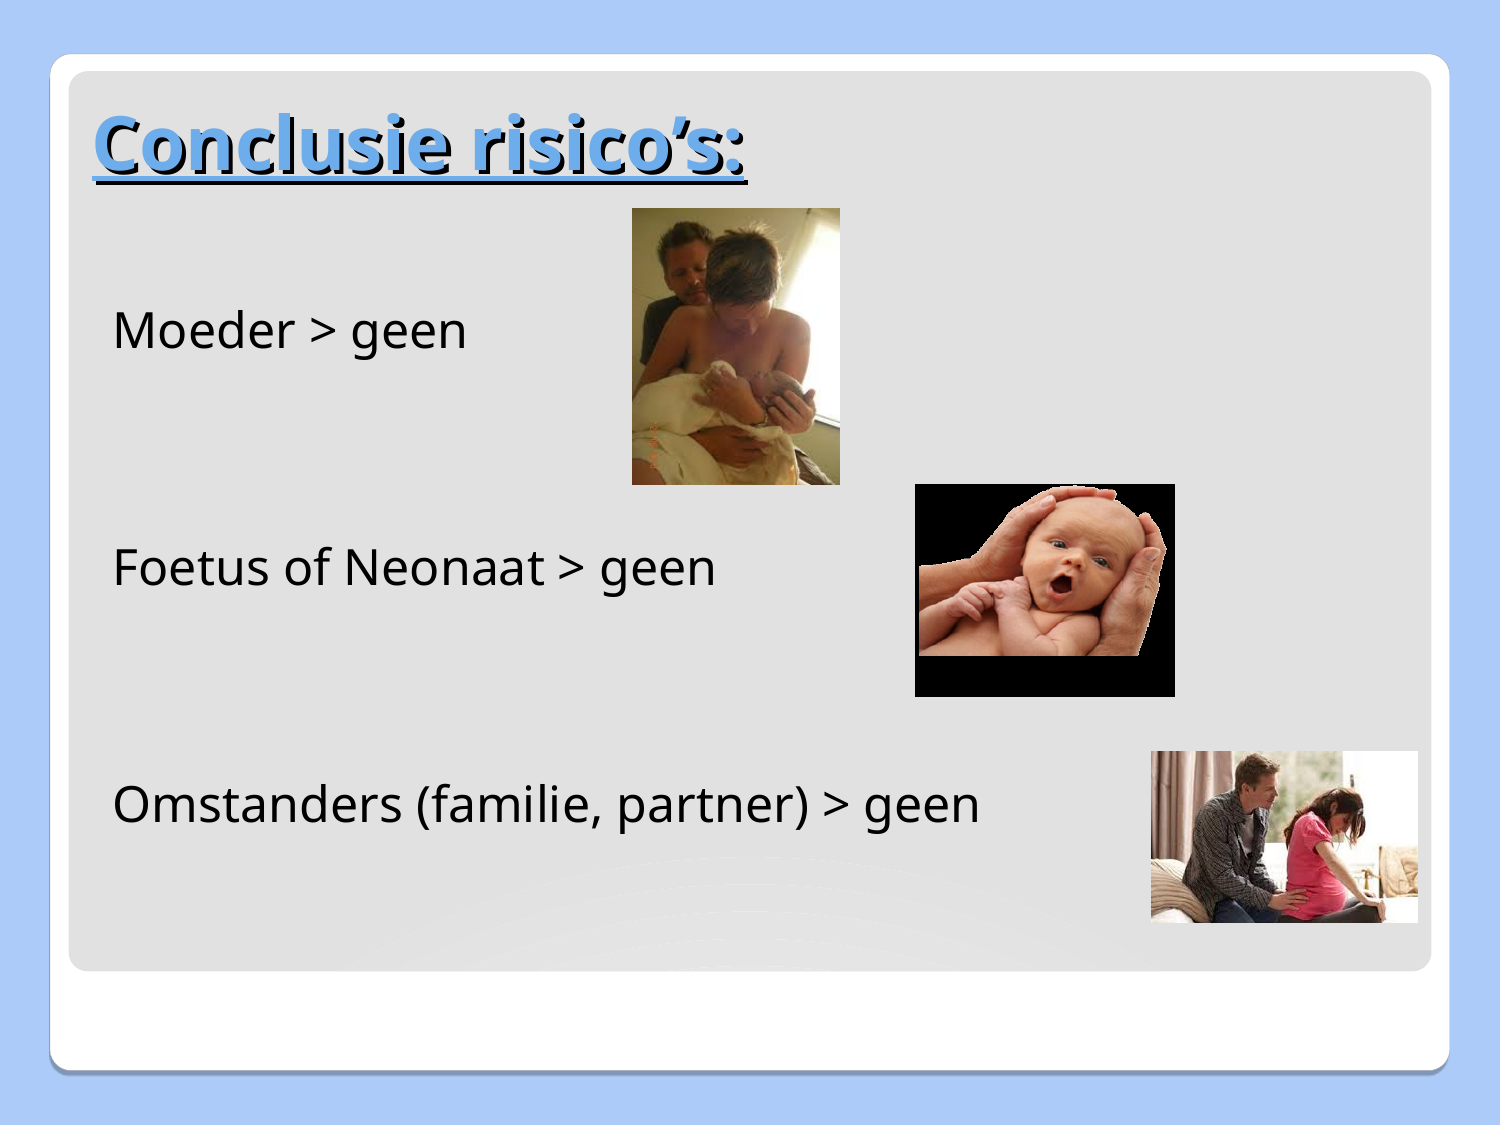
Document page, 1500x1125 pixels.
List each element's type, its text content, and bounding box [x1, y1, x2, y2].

list Moeder > geen Foetus of Neonaat > geen Omstanders (familie, partner) > geen [76, 290, 1459, 1036]
picture [1151, 751, 1418, 923]
picture [915, 484, 1175, 697]
title Conclusie risico’s: [76, 42, 1315, 193]
picture [632, 208, 840, 485]
